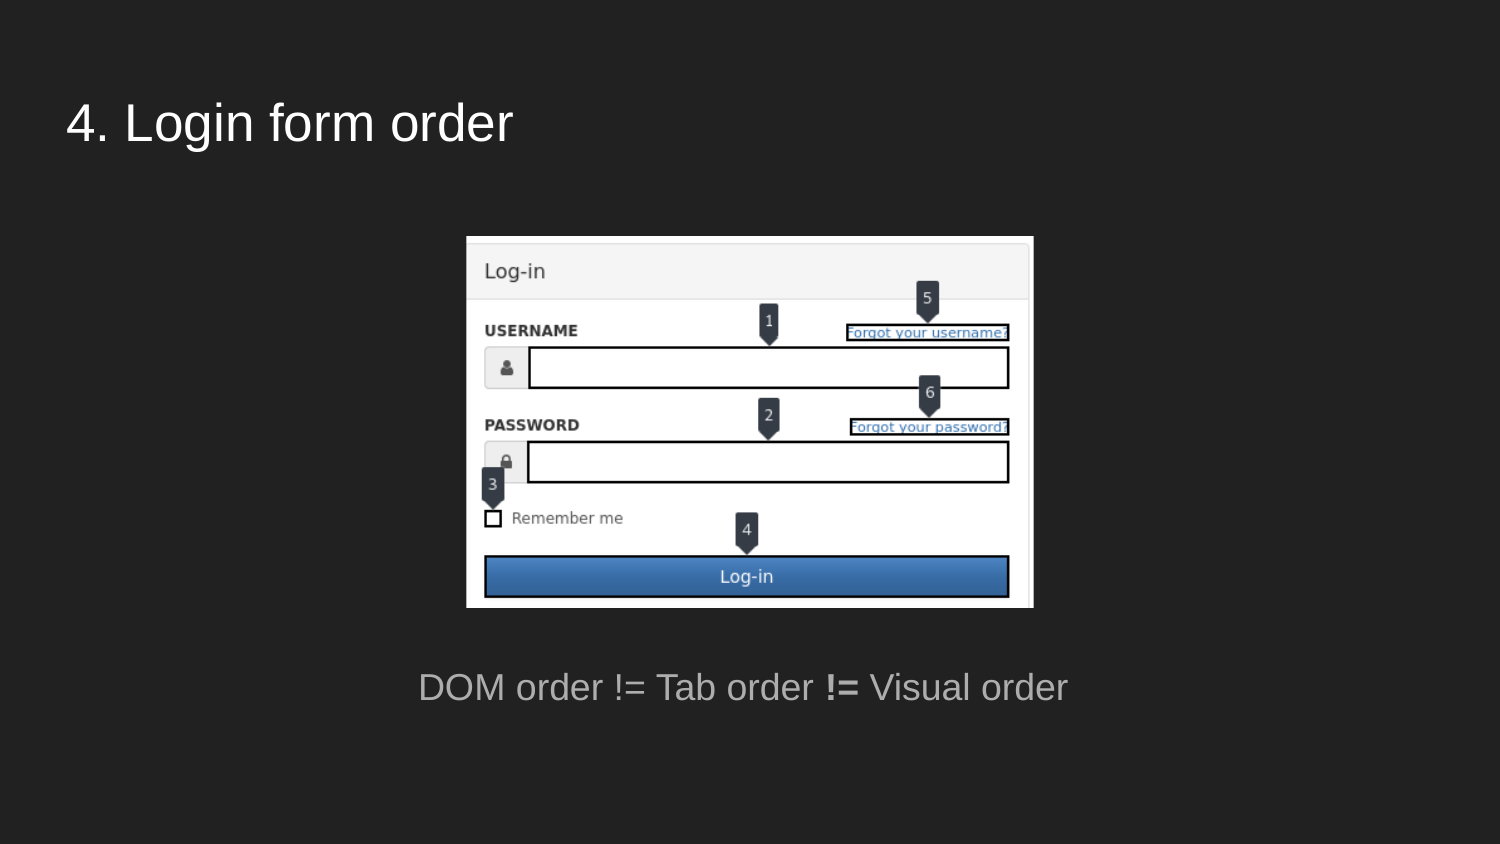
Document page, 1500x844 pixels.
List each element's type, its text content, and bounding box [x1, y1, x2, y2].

title 4. Login form order [51, 72, 1449, 167]
picture [466, 236, 1034, 608]
text_box DOM order != Tab order != Visual order [37, 648, 1449, 801]
